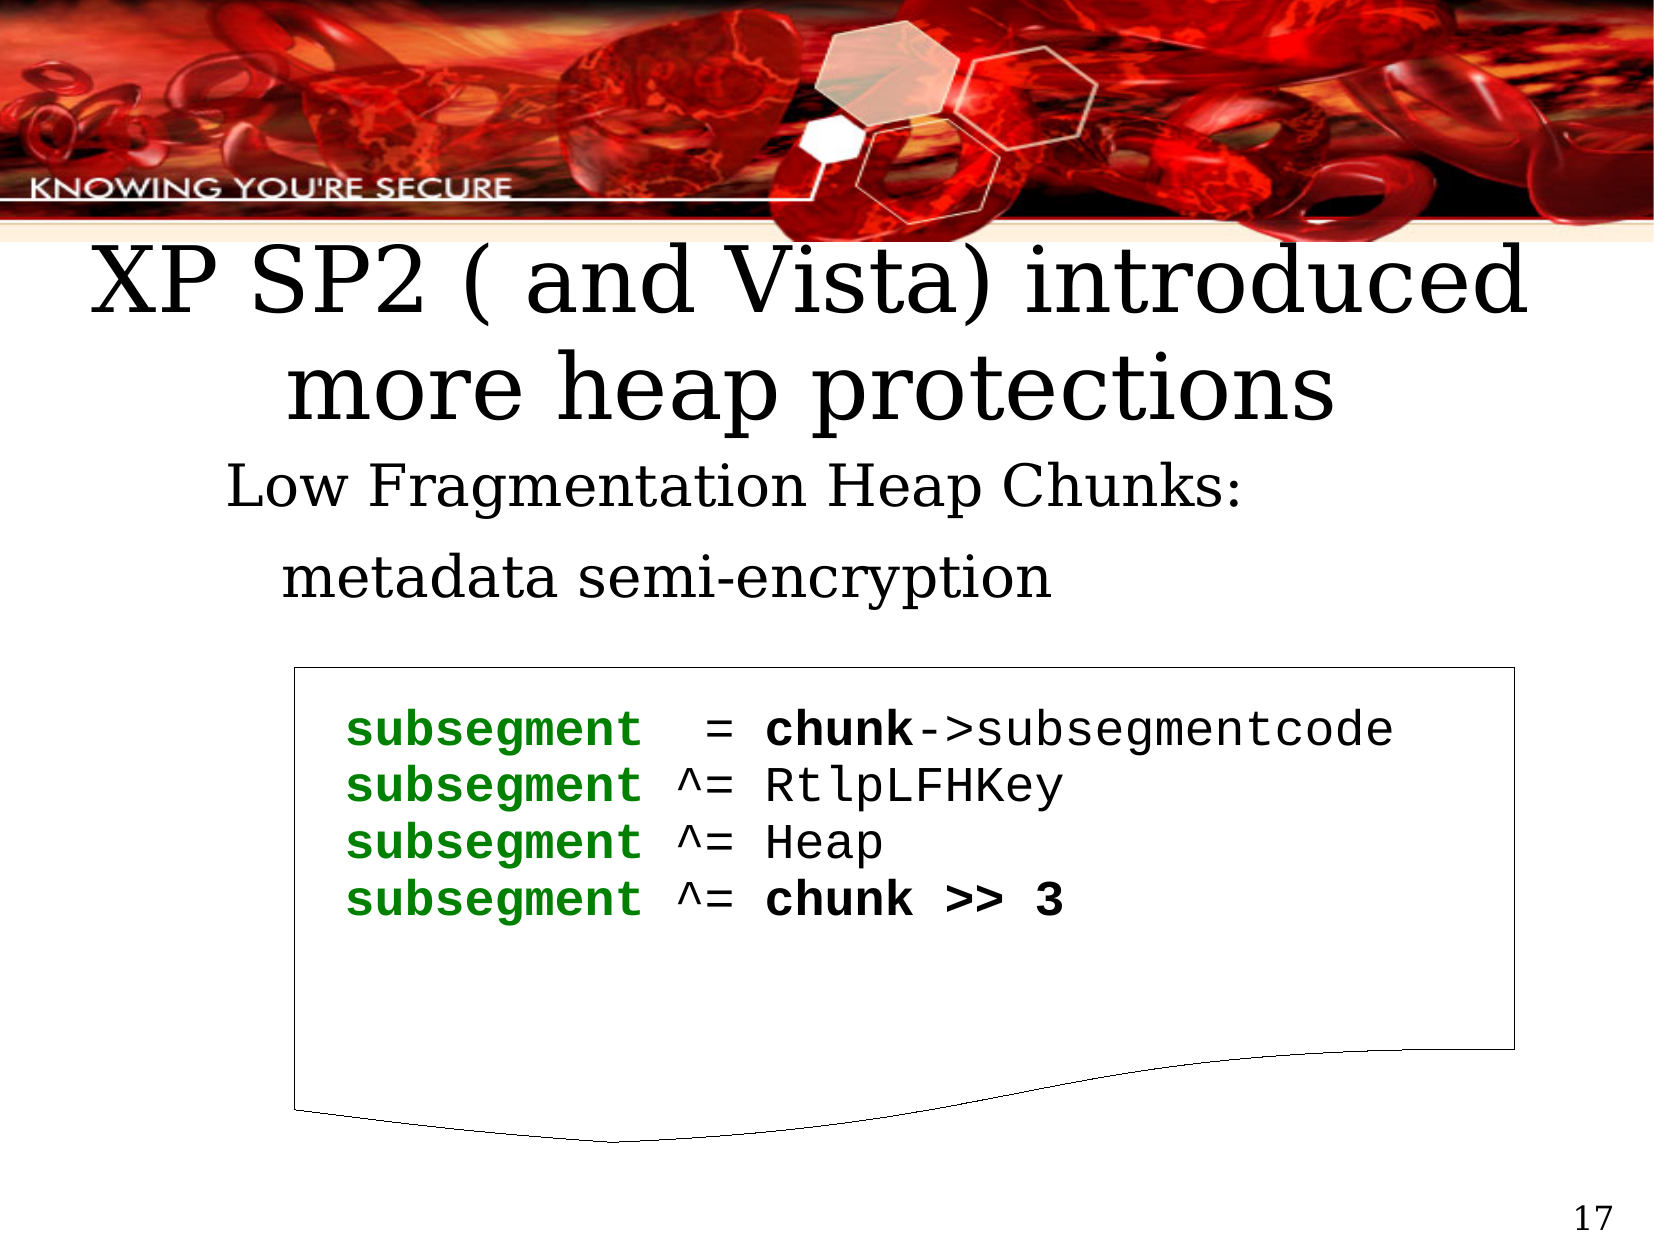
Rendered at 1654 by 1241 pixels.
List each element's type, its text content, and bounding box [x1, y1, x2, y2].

title XP SP2 ( and Vista) introduced more heap protections [0, 227, 1625, 442]
text_box subsegment = chunk->subsegmentcode subsegment ^= RtlpLFHKey subsegment ^= Heap subsegment ^= chunk >> 3 [344, 703, 1448, 1045]
list Low Fragmentation Heap Chunks: metadata semi-encryption [131, 452, 1544, 1241]
picture [0, 0, 1654, 242]
